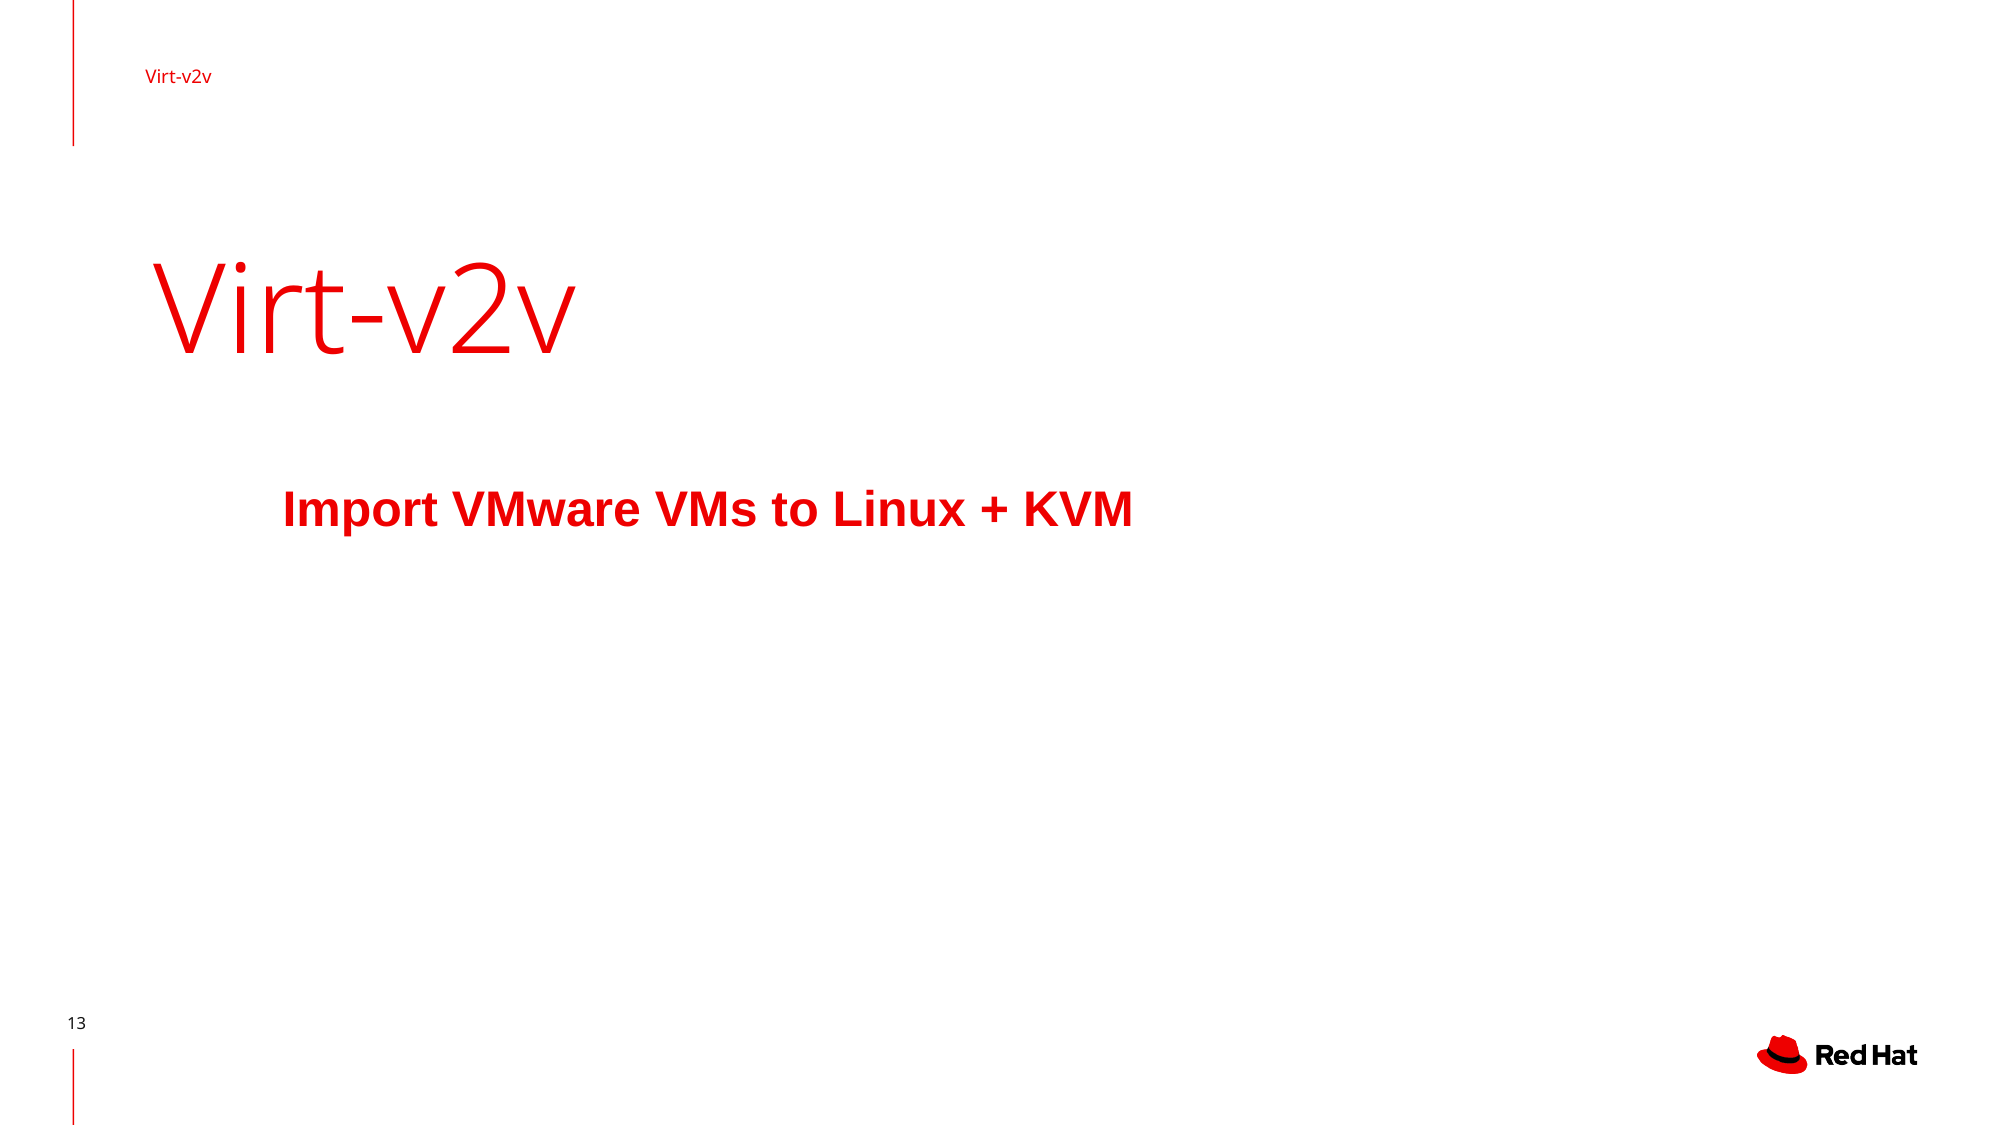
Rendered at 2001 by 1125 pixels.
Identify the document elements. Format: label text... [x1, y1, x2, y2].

text_box Virt-v2v [73, 9, 918, 144]
picture [1757, 1035, 1918, 1074]
title Virt-v2v [81, 213, 1236, 427]
text_box Import VMware VMs to Linux + KVM [267, 468, 2001, 972]
